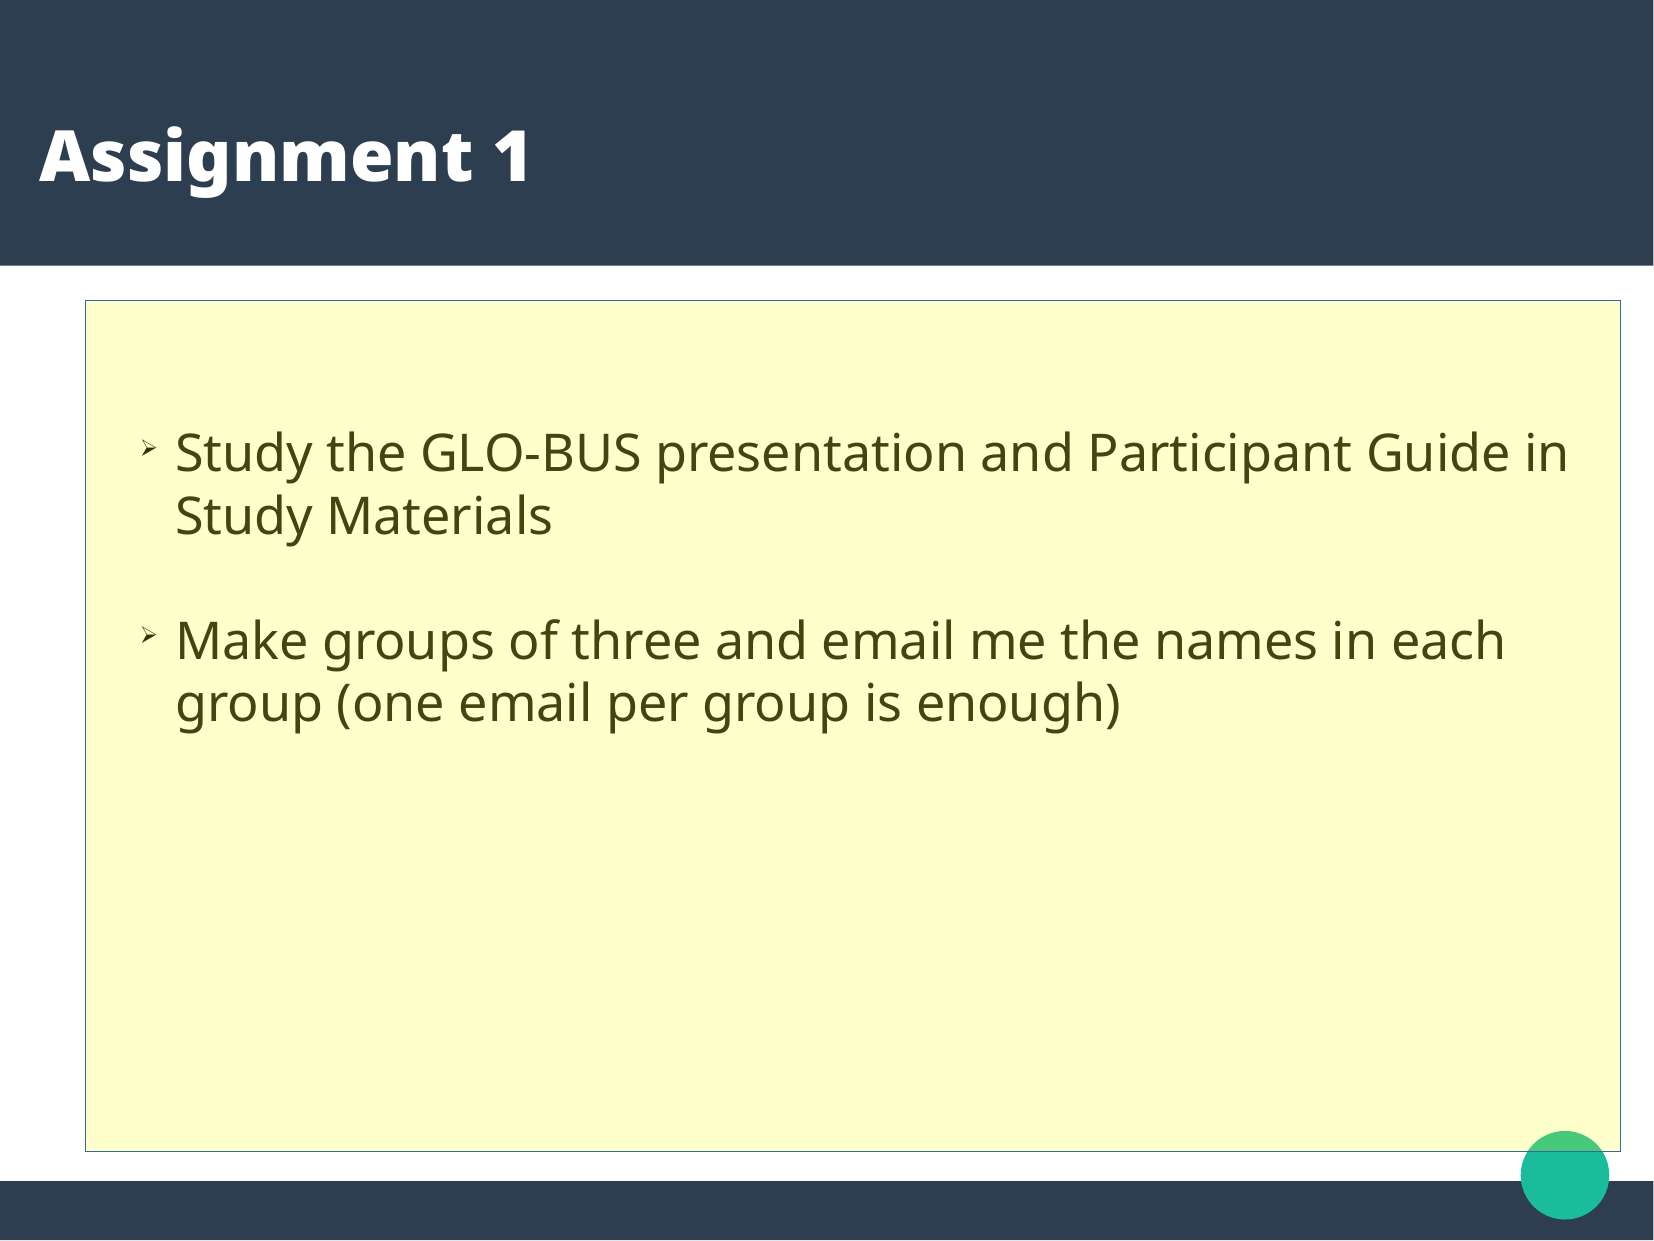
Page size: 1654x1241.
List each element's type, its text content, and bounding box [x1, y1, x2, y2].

text_box Study the GLO-BUS presentation and Participant Guide in Study Materials Make groups of three and email me the names in each group (one email per group is enough) [54, 269, 1654, 490]
text_box [85, 300, 1621, 1152]
title Assignment 1 [39, 75, 1576, 233]
